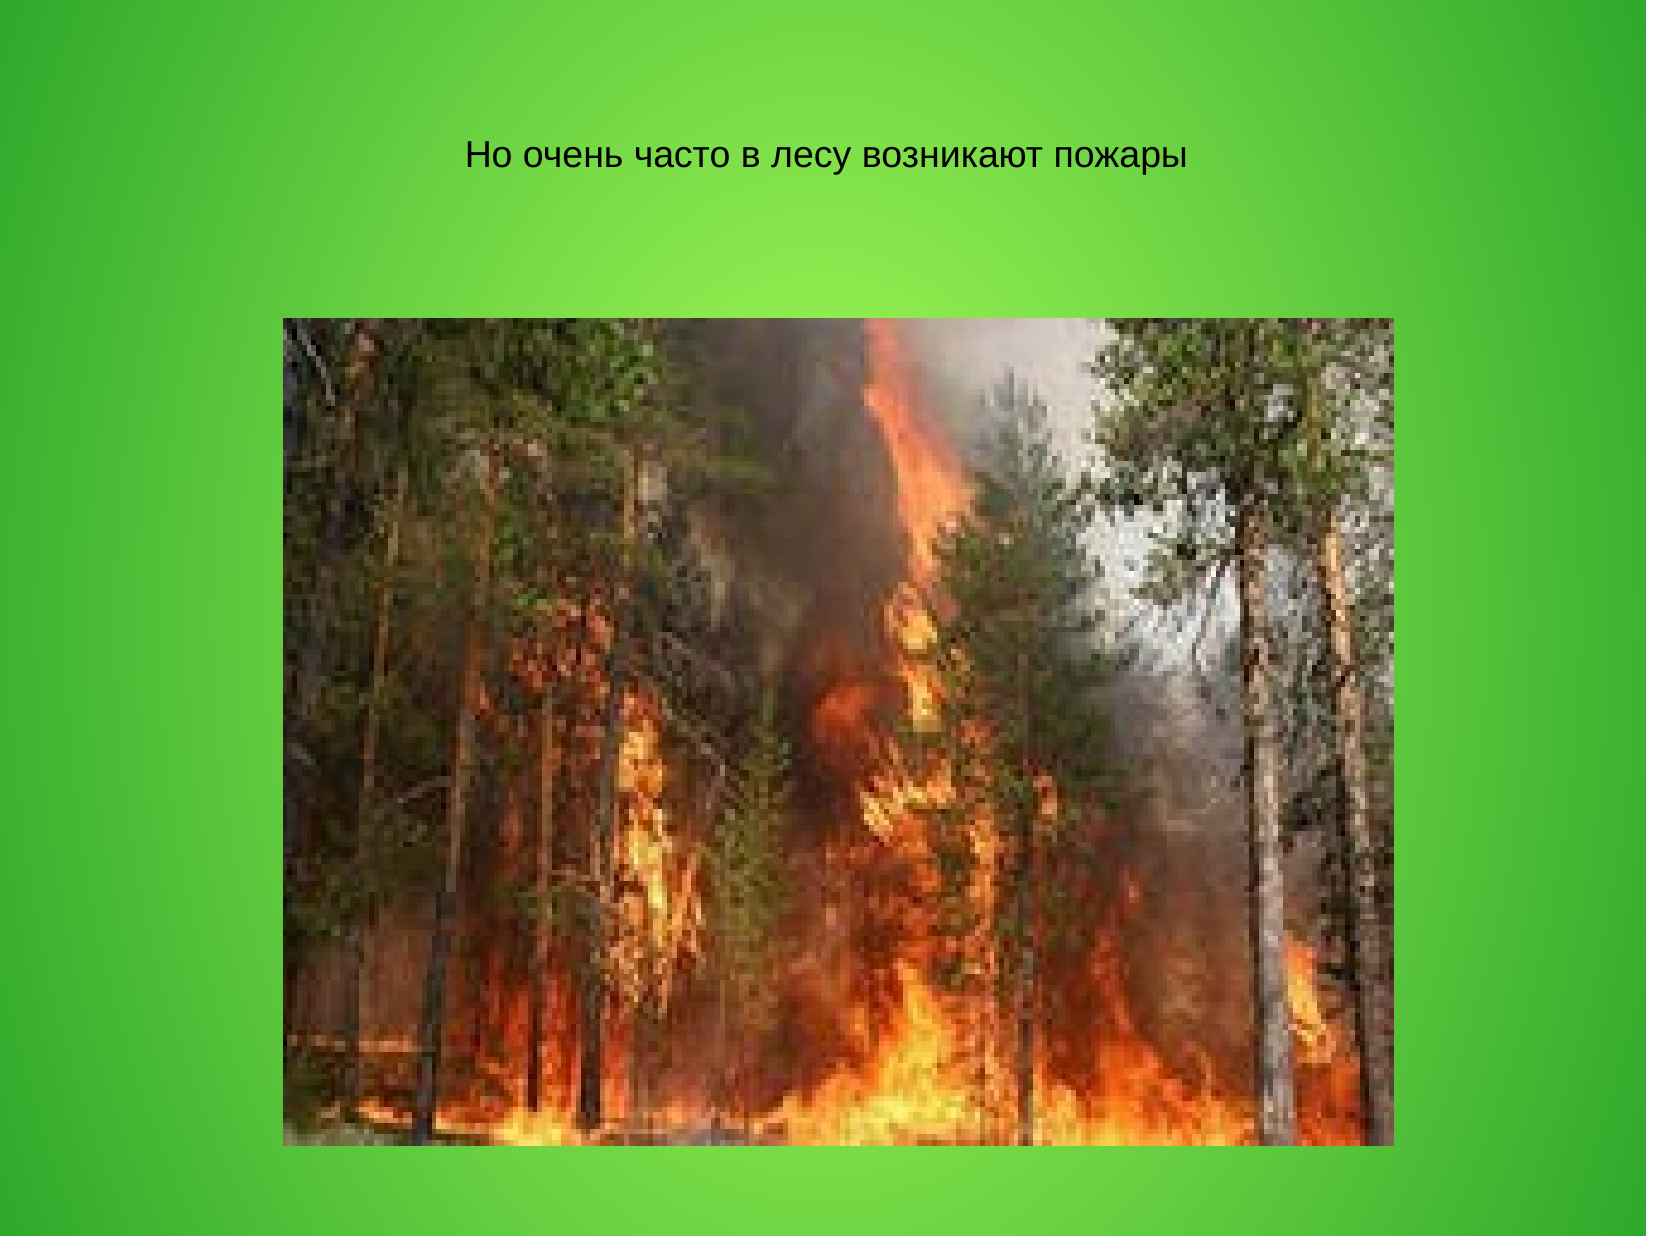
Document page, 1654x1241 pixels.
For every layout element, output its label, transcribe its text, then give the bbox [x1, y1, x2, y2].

picture [283, 318, 1394, 1146]
text_box Но очень часто в лесу возникают пожары [82, 42, 1571, 264]
